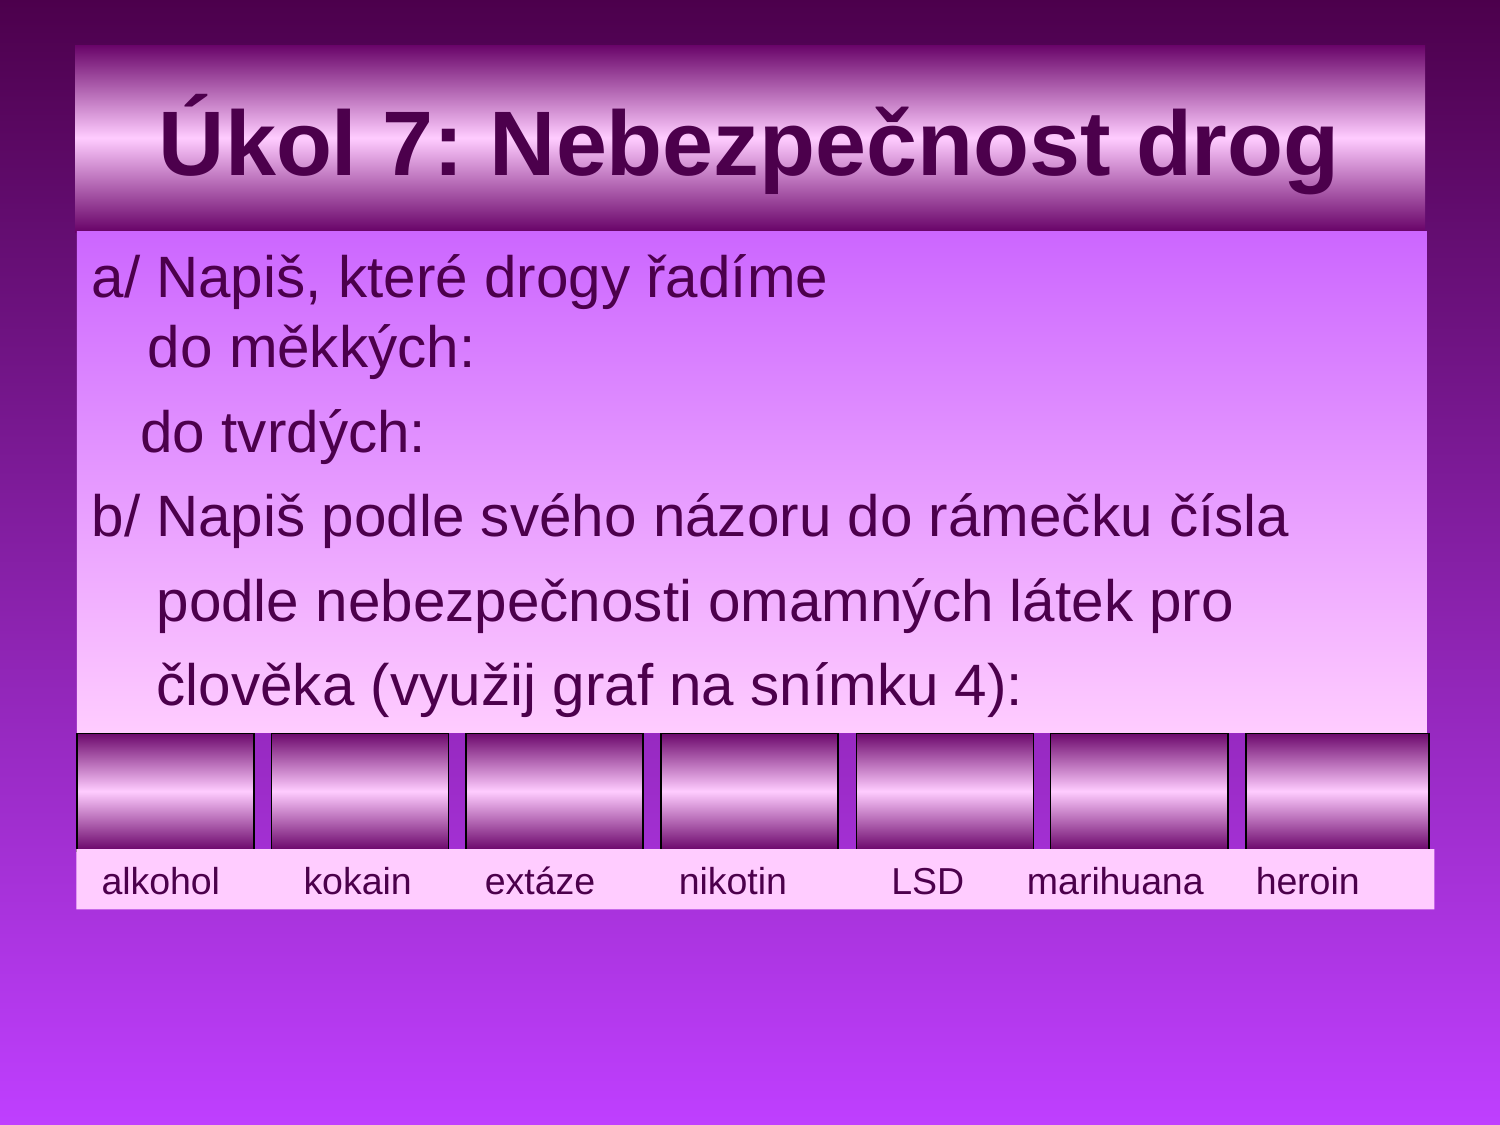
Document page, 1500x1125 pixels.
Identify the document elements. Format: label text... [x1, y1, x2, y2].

list a/ Napiš, které drogy řadíme do měkkých: do tvrdých: b/ Napiš podle svého názoru do rámečku čísla podle nebezpečnosti omamných látek pro člověka (využij graf na snímku 4): [76, 231, 1427, 733]
text_box [856, 733, 1034, 849]
text_box [1246, 733, 1430, 849]
text_box [661, 733, 839, 849]
text_box [1050, 733, 1228, 849]
text_box alkohol kokain extáze nikotin LSD marihuana heroin [76, 849, 1435, 910]
title Úkol 7: Nebezpečnost drog [75, 45, 1426, 233]
text_box [76, 733, 254, 849]
text_box [466, 733, 644, 849]
text_box [271, 733, 449, 849]
